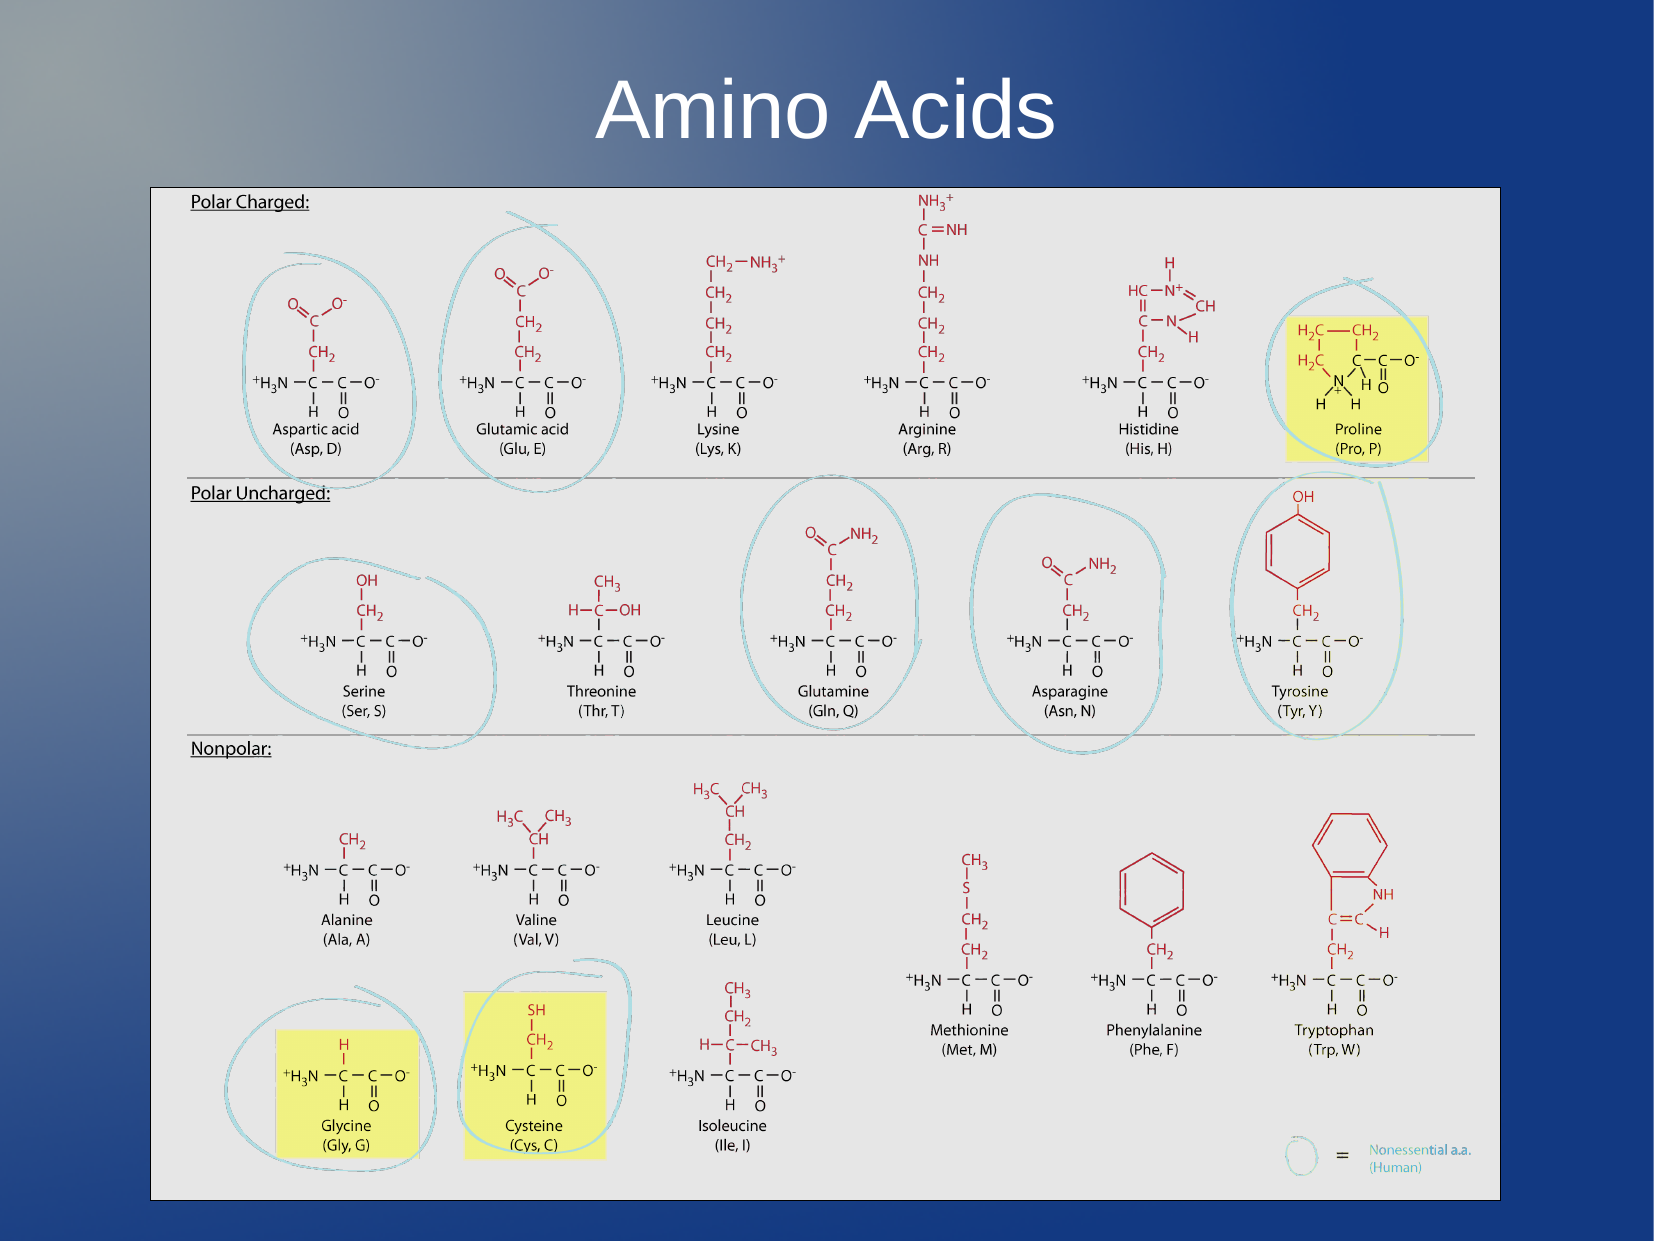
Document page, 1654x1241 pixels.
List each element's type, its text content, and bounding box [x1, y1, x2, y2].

text_box [150, 188, 1501, 1201]
picture [0, 0, 1654, 1241]
title Amino Acids [82, 31, 1571, 188]
